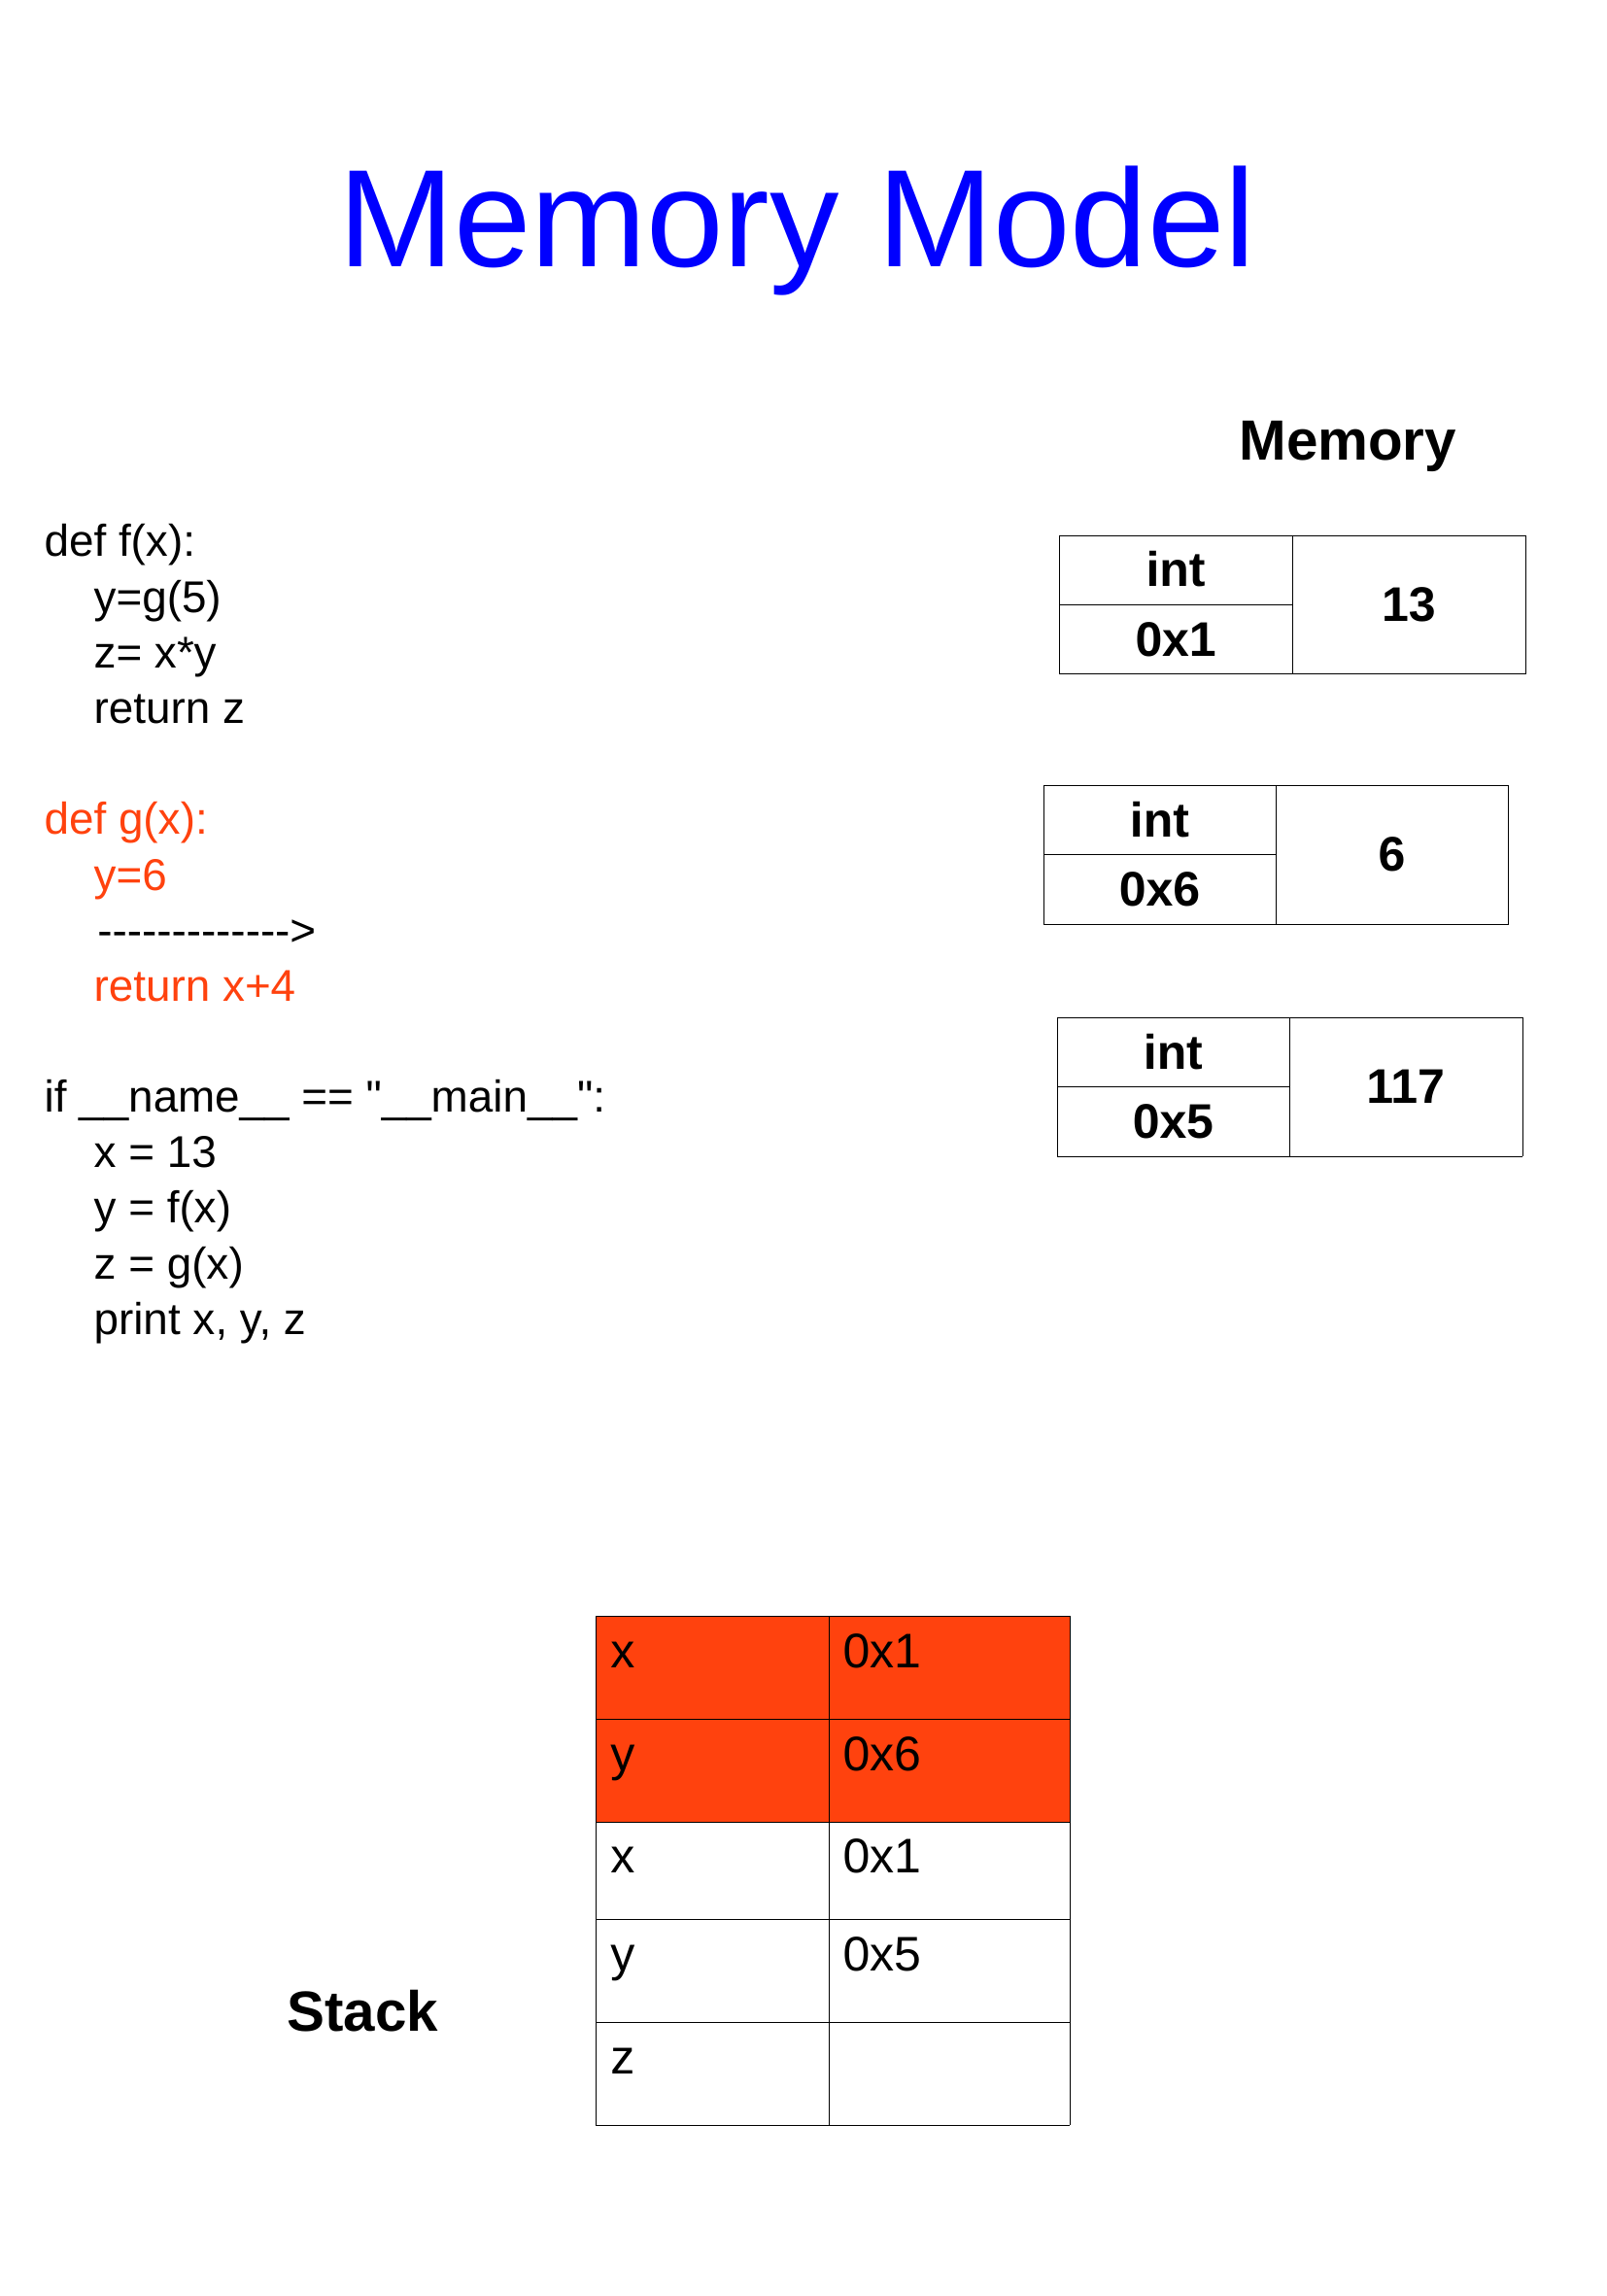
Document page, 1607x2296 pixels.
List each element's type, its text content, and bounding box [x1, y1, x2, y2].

table_cell y [597, 1920, 829, 2022]
table_cell z [597, 2023, 829, 2125]
table_cell 0x1 [830, 1823, 1070, 1919]
table_header 0x1 [830, 1617, 1070, 1719]
table_header int [1044, 786, 1276, 854]
list Stack [218, 1979, 488, 2066]
title Memory Model [74, 108, 1521, 328]
table_cell [830, 2023, 1070, 2125]
table_cell y [597, 1720, 829, 1822]
list def f(x): y=g(5) z= x*y return z def g(x): y=6 -------------> return x+4 if __name__ == "__main__": x = 13 y = f(x) z = g(x) print x, y, z [28, 516, 632, 1345]
table_cell 0x6 [1044, 855, 1276, 924]
table_cell 0x5 [830, 1920, 1070, 2022]
table_header int [1060, 536, 1292, 604]
table_cell 0x6 [830, 1720, 1070, 1822]
table_header x [597, 1617, 829, 1719]
table_header int [1058, 1018, 1289, 1086]
table_header 6 [1277, 786, 1508, 924]
table_cell x [597, 1823, 829, 1919]
table_cell 0x5 [1058, 1087, 1289, 1156]
table_cell 0x1 [1060, 605, 1292, 673]
list Memory [1170, 408, 1525, 488]
table_header 117 [1290, 1018, 1522, 1156]
table_header 13 [1293, 536, 1525, 673]
